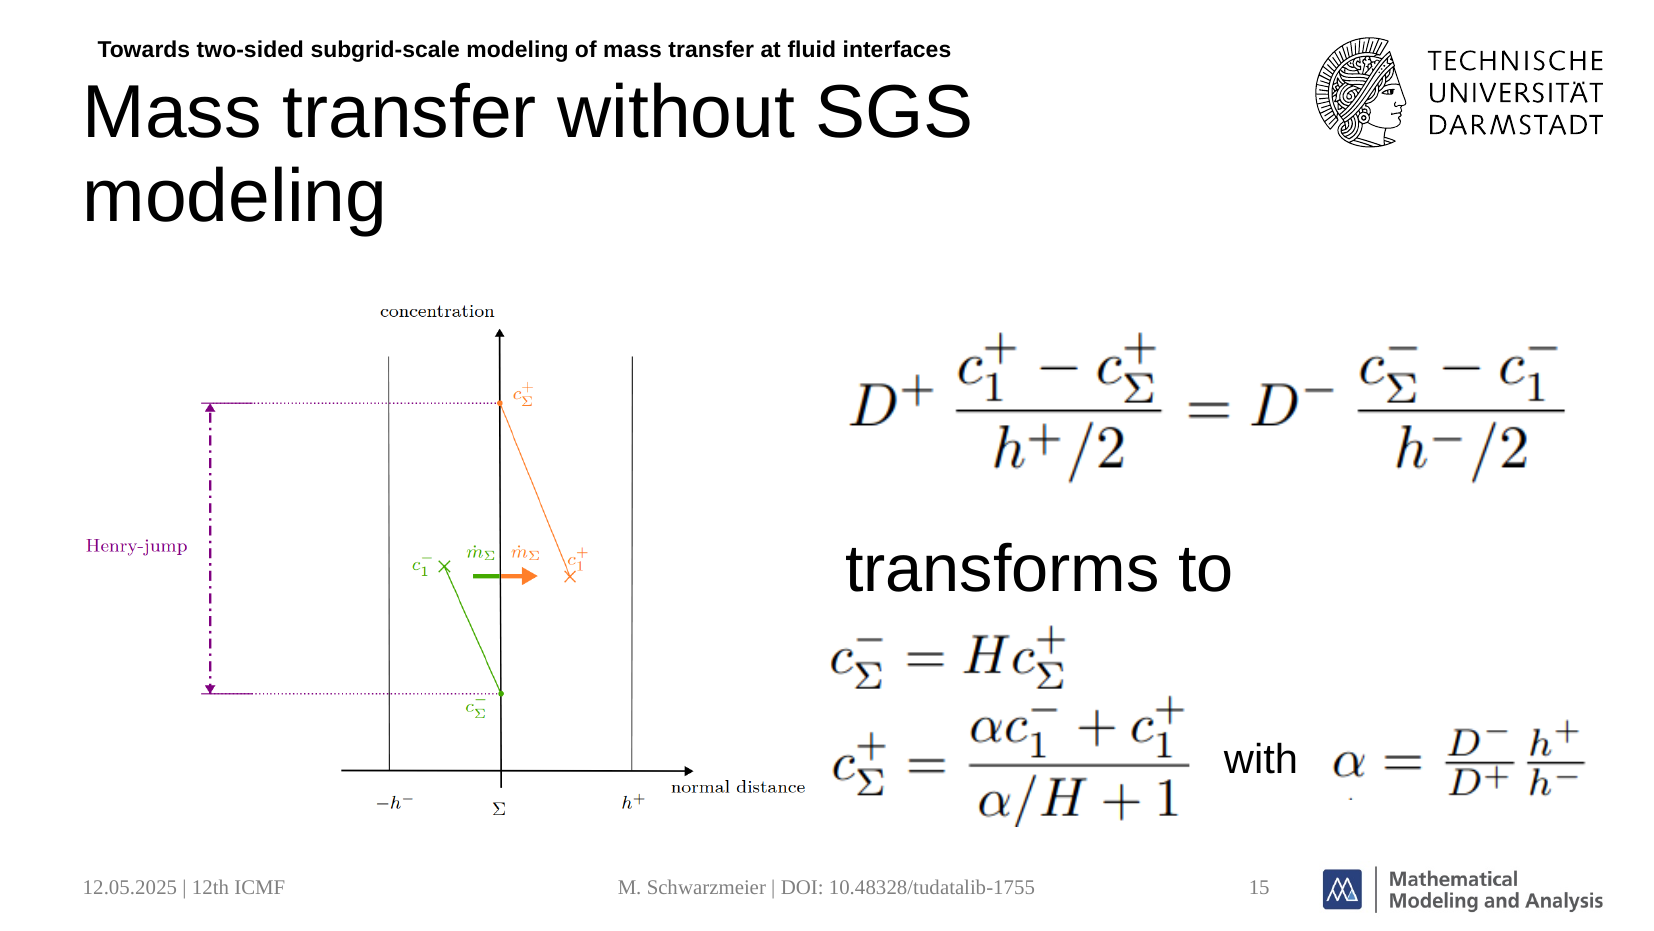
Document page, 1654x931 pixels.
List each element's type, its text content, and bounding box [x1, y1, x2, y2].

title Mass transfer without SGS modeling [82, 69, 1270, 238]
text_box with [1209, 728, 1328, 790]
list transforms to [845, 531, 1572, 613]
picture [1327, 718, 1595, 800]
picture [845, 326, 1572, 487]
picture [82, 302, 809, 820]
picture [819, 618, 1199, 827]
picture [1299, 861, 1626, 918]
